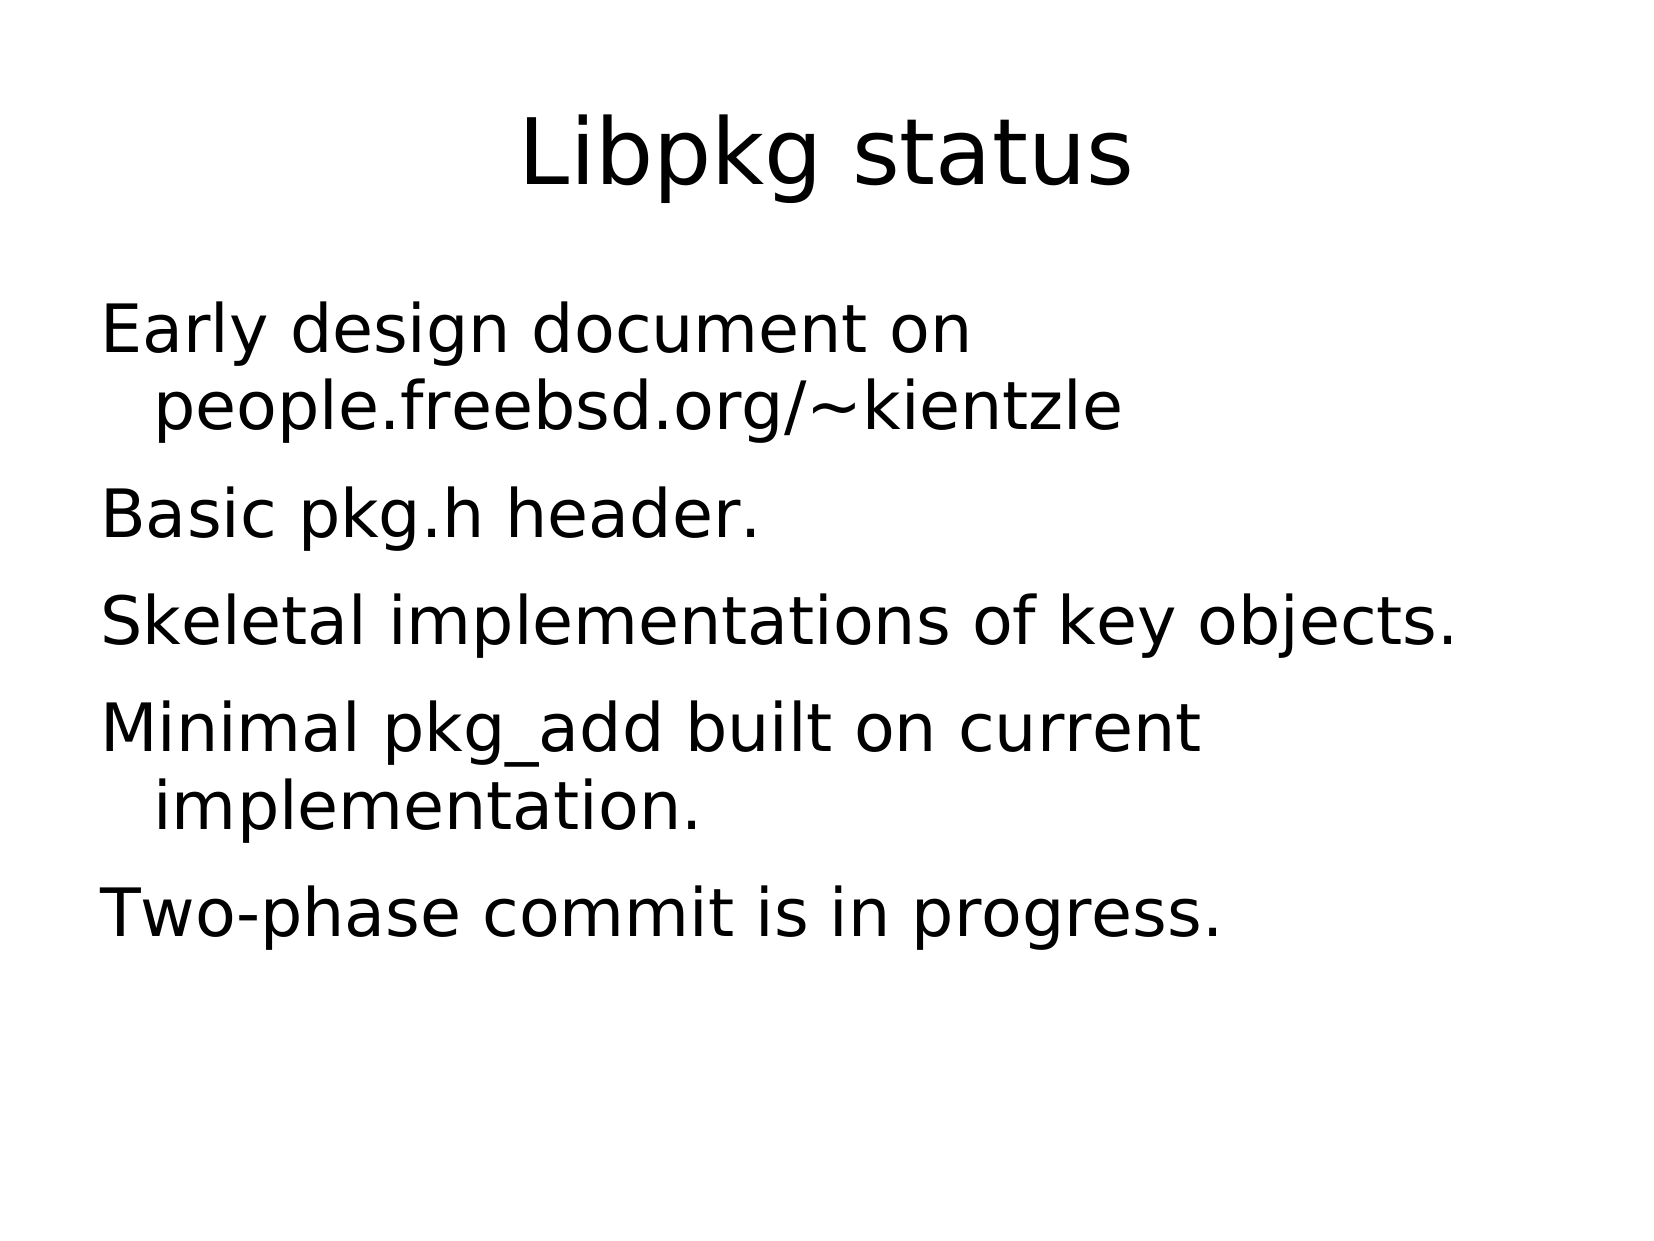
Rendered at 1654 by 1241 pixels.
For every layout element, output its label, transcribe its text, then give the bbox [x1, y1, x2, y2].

title Libpkg status [82, 49, 1571, 257]
list Early design document on people.freebsd.org/~kientzle Basic pkg.h header. Skeletal implementations of key objects. Minimal pkg_add built on current implementation. Two-phase commit is in progress. [82, 290, 1571, 1109]
